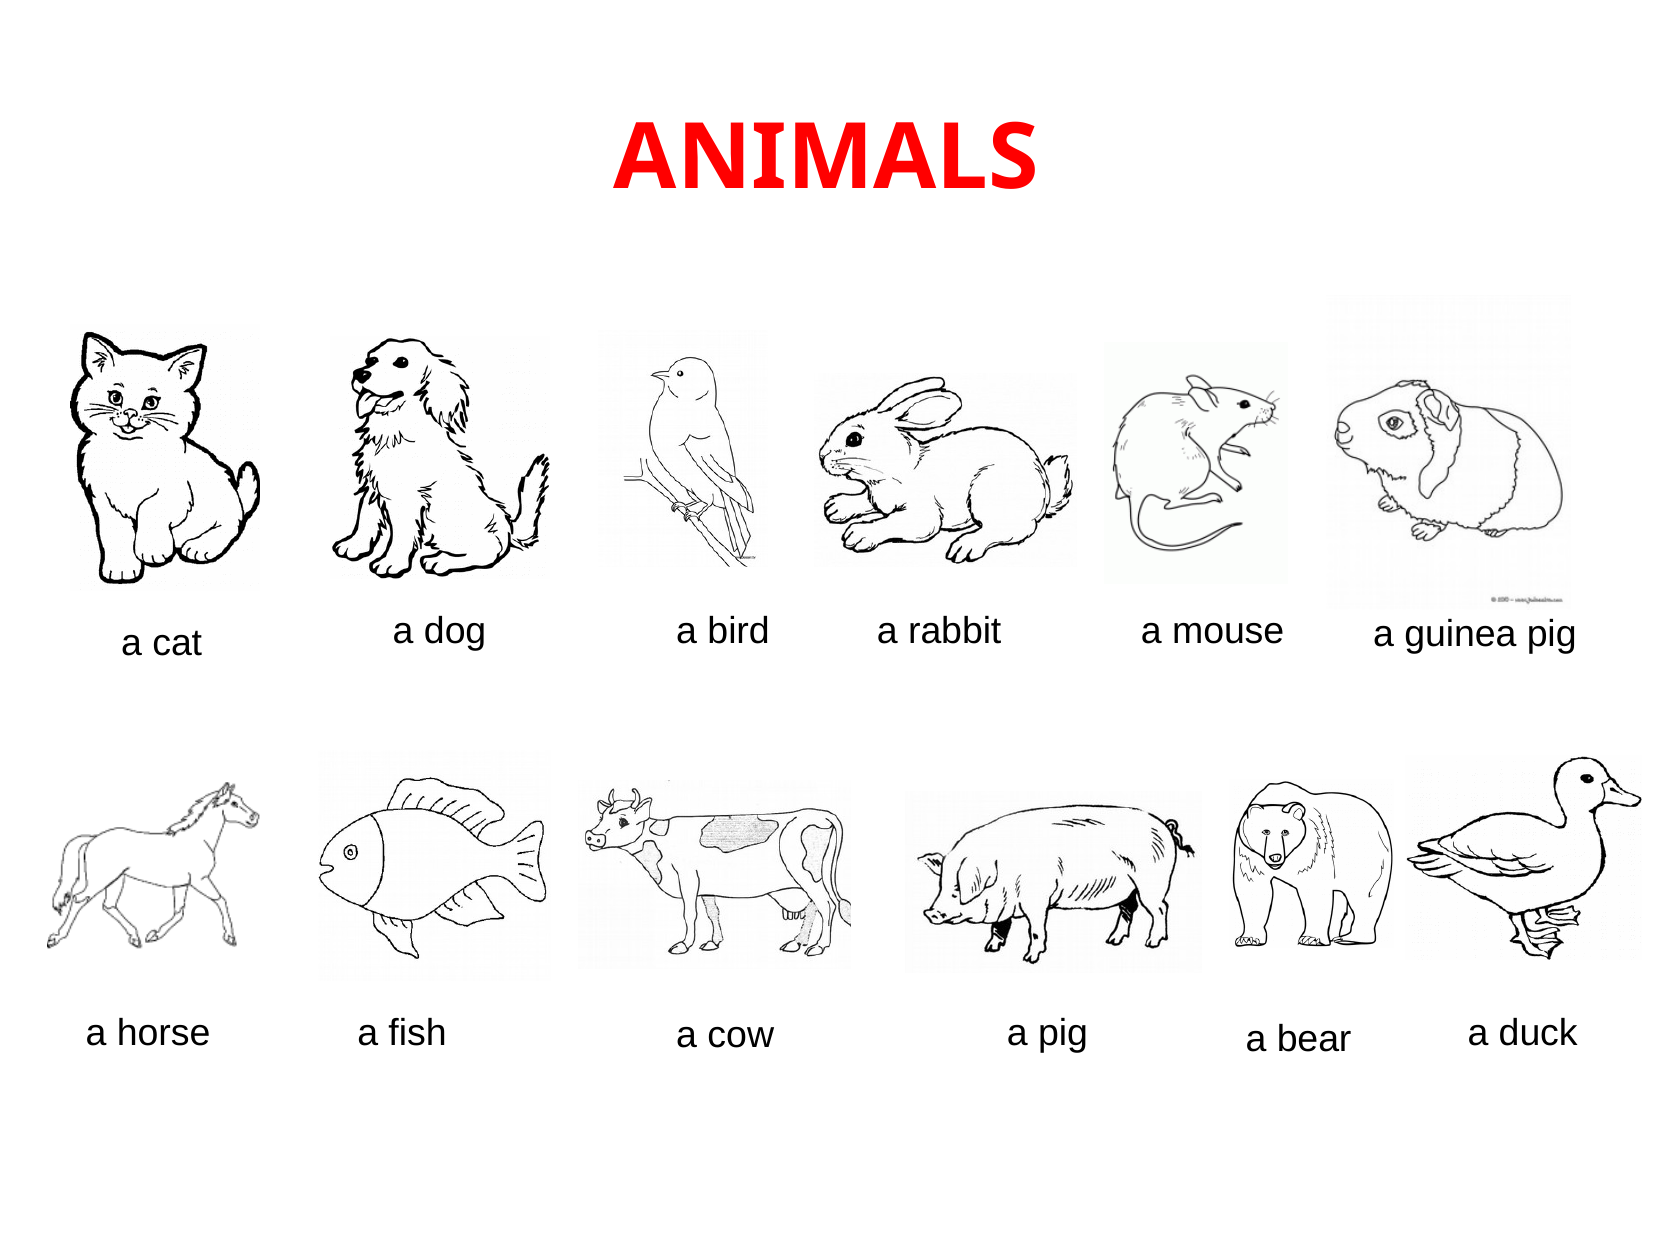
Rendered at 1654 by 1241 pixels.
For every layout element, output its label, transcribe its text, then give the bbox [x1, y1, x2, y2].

picture [1326, 295, 1571, 610]
picture [1405, 755, 1642, 960]
text_box a guinea pig [1358, 604, 1619, 662]
picture [1229, 779, 1394, 948]
picture [814, 373, 1077, 567]
text_box a horse [70, 1003, 249, 1061]
text_box a fish [342, 1003, 508, 1085]
picture [70, 324, 260, 591]
text_box a pig [992, 1003, 1170, 1061]
picture [578, 780, 851, 969]
picture [47, 767, 261, 978]
text_box a cow [661, 1006, 815, 1063]
picture [1104, 342, 1288, 584]
title ANIMALS [82, 49, 1571, 257]
text_box a dog [377, 602, 532, 660]
text_box a duck [1452, 1003, 1630, 1061]
text_box a mouse [1126, 602, 1327, 660]
text_box a rabbit [862, 602, 1028, 660]
picture [318, 750, 551, 981]
picture [330, 336, 550, 579]
picture [905, 791, 1202, 973]
text_box a bird [661, 602, 792, 660]
text_box a bear [1230, 1009, 1397, 1067]
picture [598, 330, 768, 567]
text_box a cat [106, 614, 237, 671]
